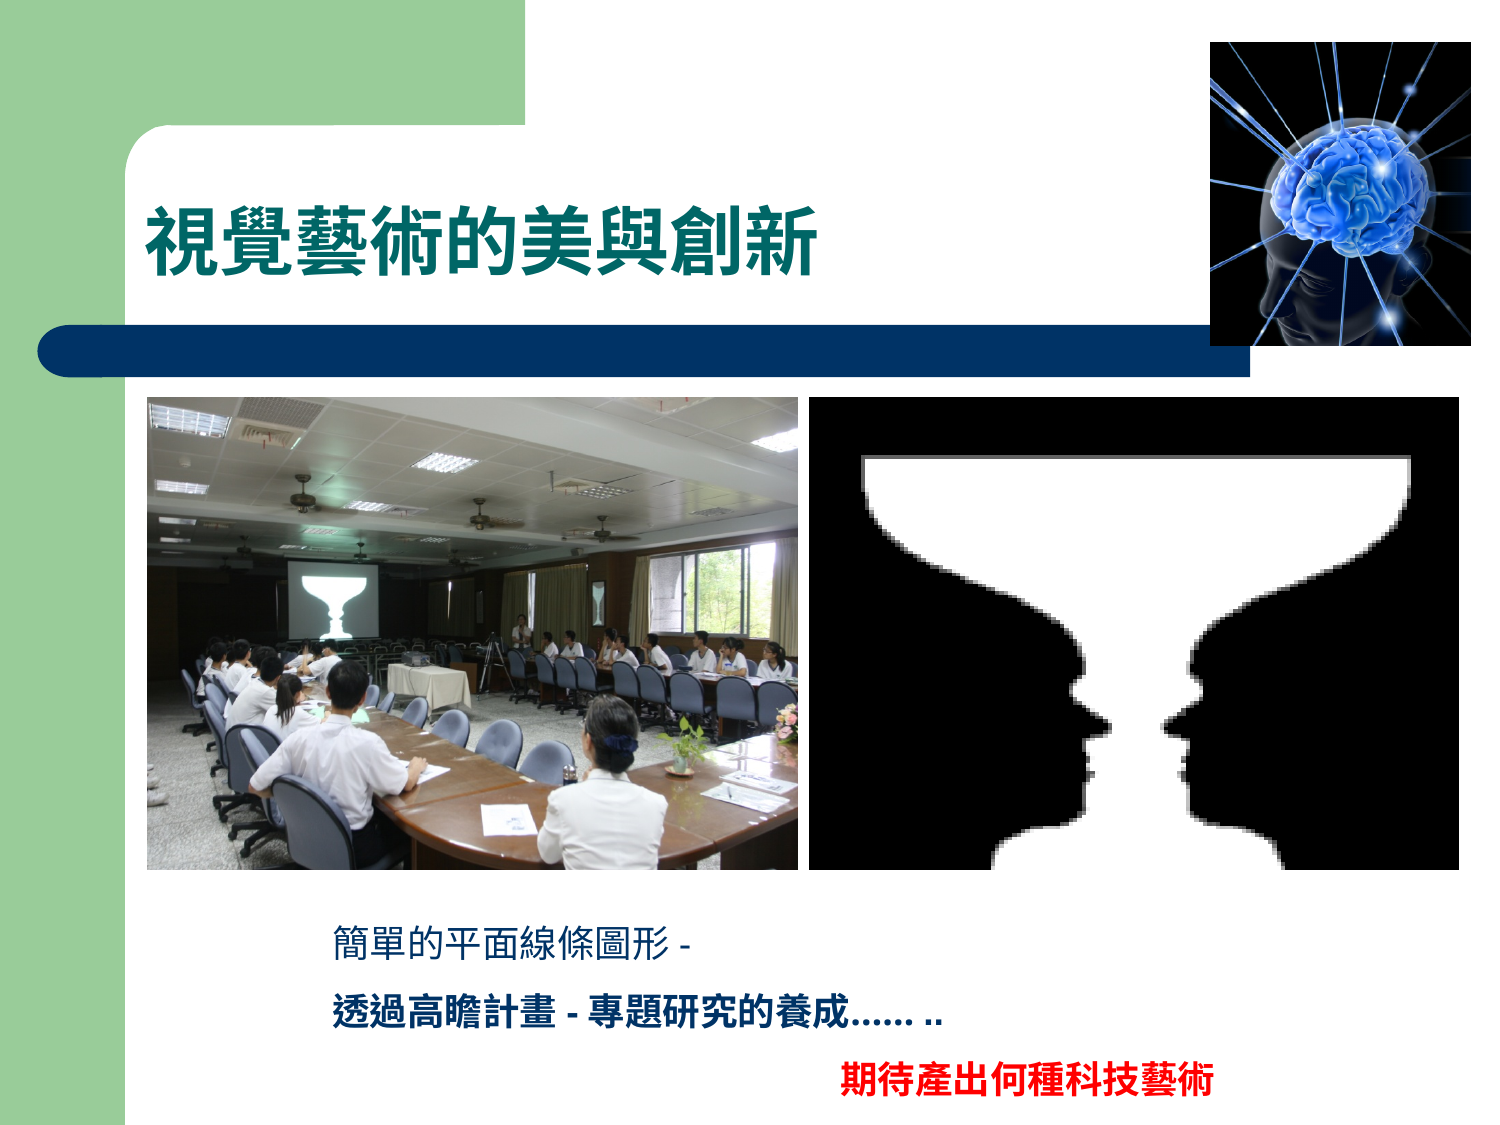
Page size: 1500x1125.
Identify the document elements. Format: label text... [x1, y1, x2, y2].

text_box 簡單的平面線條圖形- 透過高瞻計畫-專題研究的養成…….. 期待產出何種科技藝術 [324, 904, 1223, 1117]
picture [1210, 42, 1471, 346]
picture [147, 397, 798, 870]
title 視覺藝術的美與創新 [136, 136, 1210, 301]
picture [809, 397, 1459, 870]
